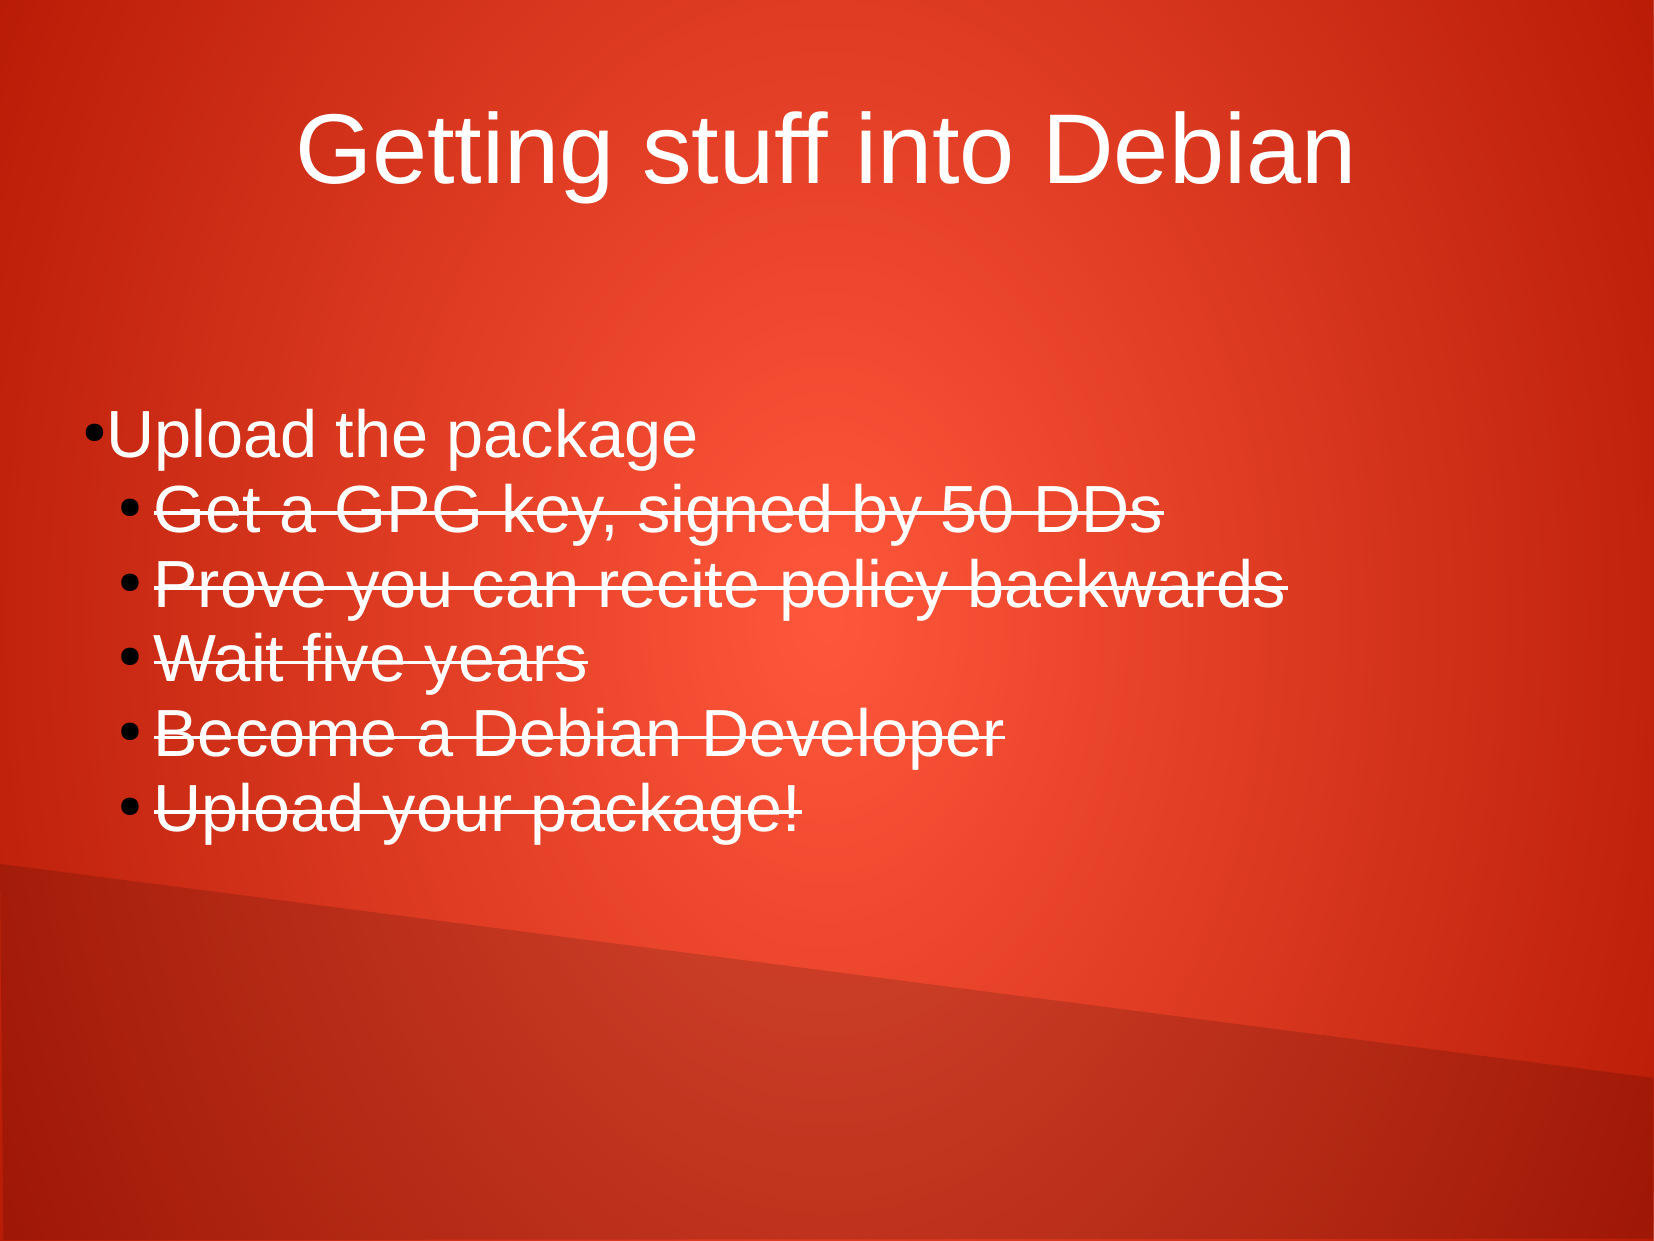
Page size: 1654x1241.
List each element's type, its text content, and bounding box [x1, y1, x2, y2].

title Getting stuff into Debian [82, 47, 1571, 252]
subtitle Upload the package Get a GPG key, signed by 50 DDs Prove you can recite policy backwards Wait five years Become a Debian Developer Upload your package! [82, 299, 1571, 1019]
